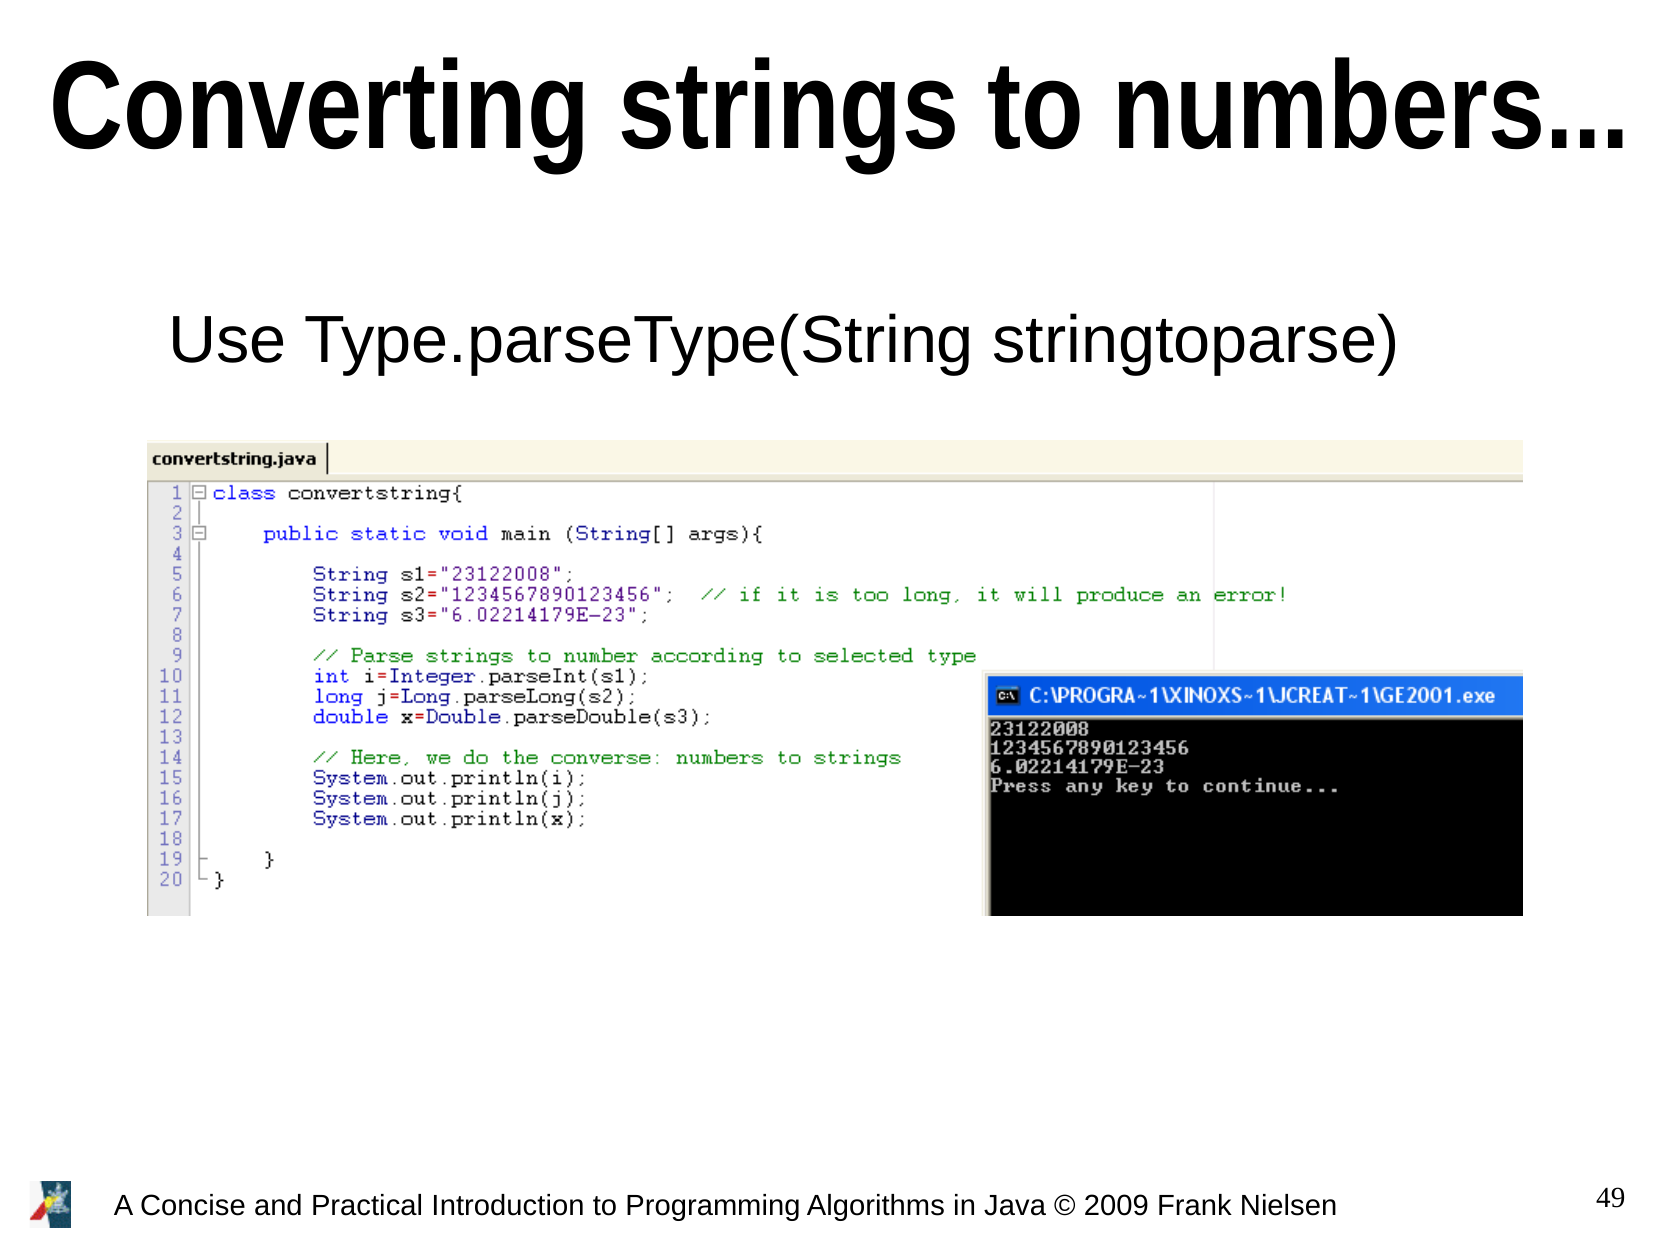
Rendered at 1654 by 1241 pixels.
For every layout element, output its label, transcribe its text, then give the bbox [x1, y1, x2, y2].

picture [29, 1181, 71, 1228]
text_box Use Type.parseType(String stringtoparse) [153, 294, 1416, 384]
text_box Converting strings to numbers... [0, 24, 1654, 384]
picture [147, 440, 1523, 916]
